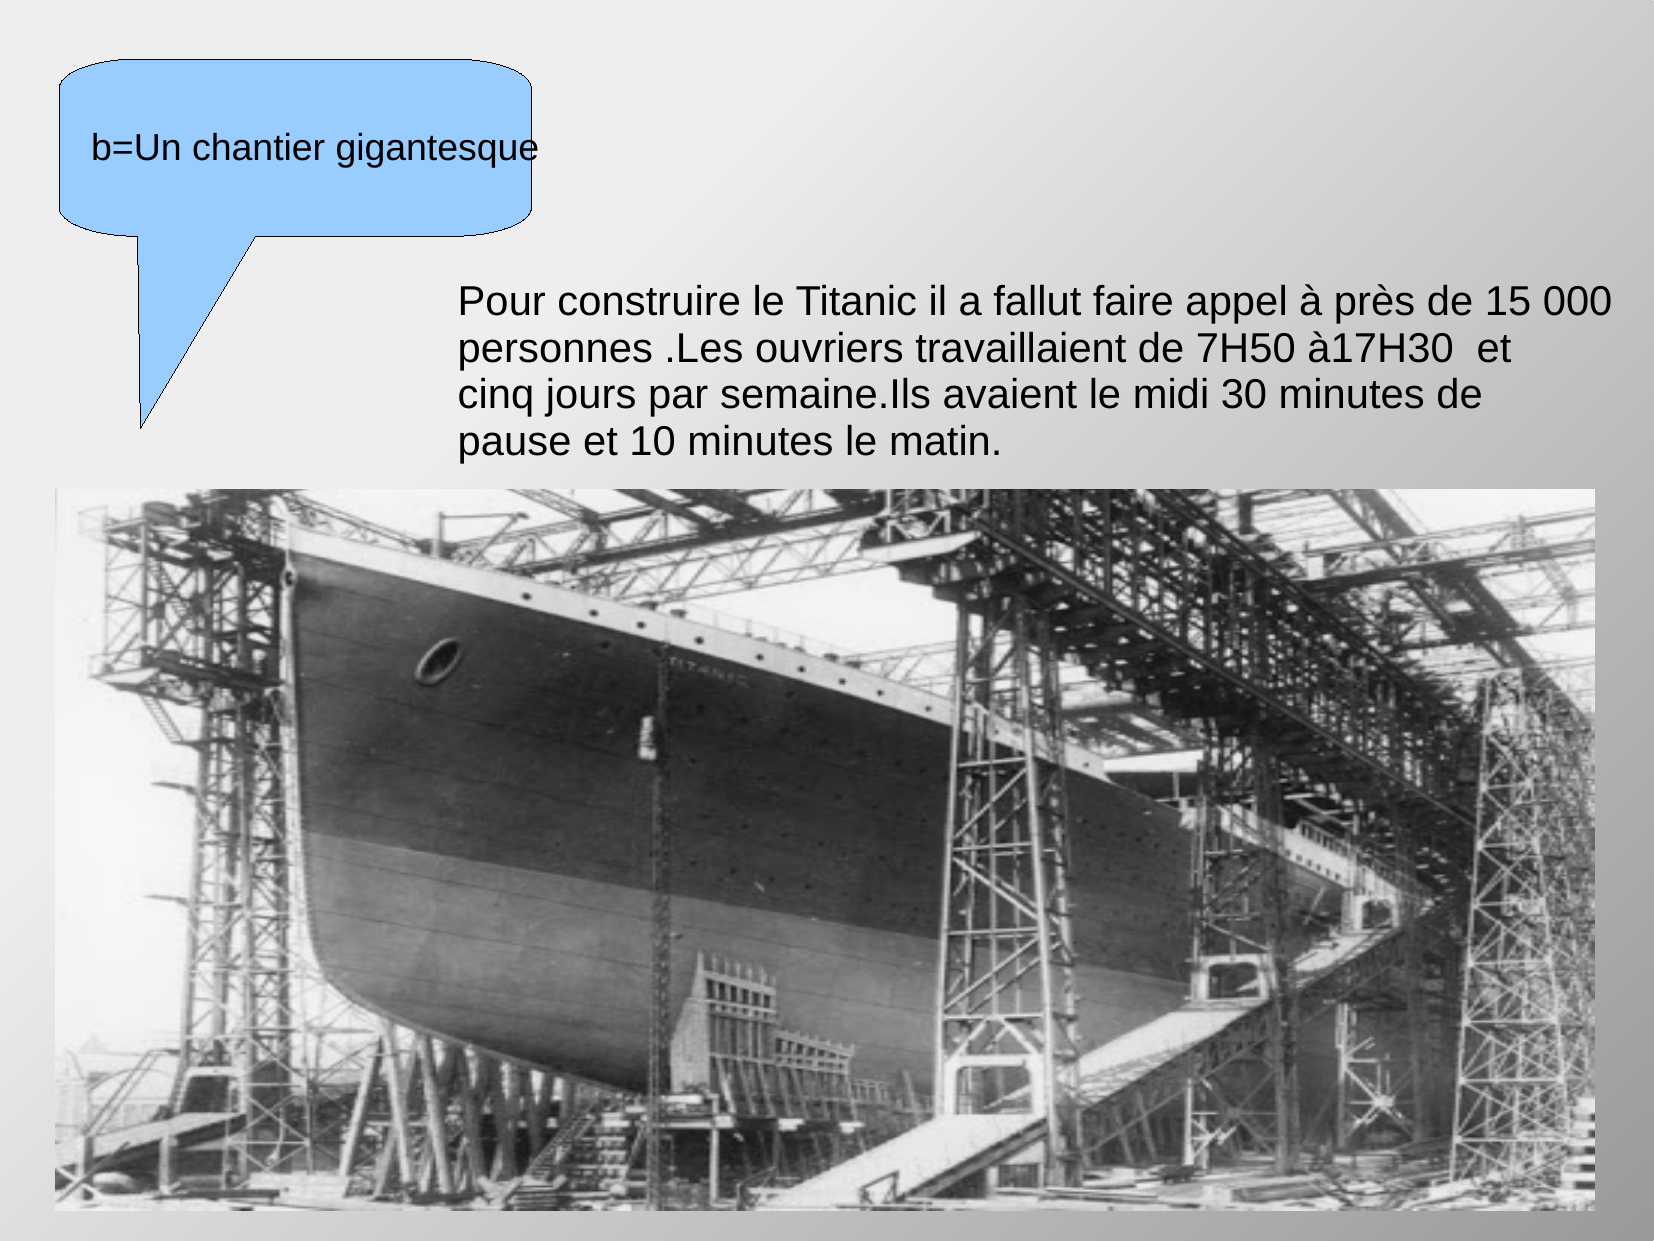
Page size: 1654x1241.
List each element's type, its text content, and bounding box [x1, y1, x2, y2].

text_box Pour construire le Titanic il a fallut faire appel à près de 15 000 personnes .Les ouvriers travaillaient de 7H50 à17H30 et cinq jours par semaine.Ils avaient le midi 30 minutes de pause et 10 minutes le matin. [442, 270, 1629, 473]
picture [55, 489, 1595, 1211]
text_box b=Un chantier gigantesque [59, 59, 532, 429]
